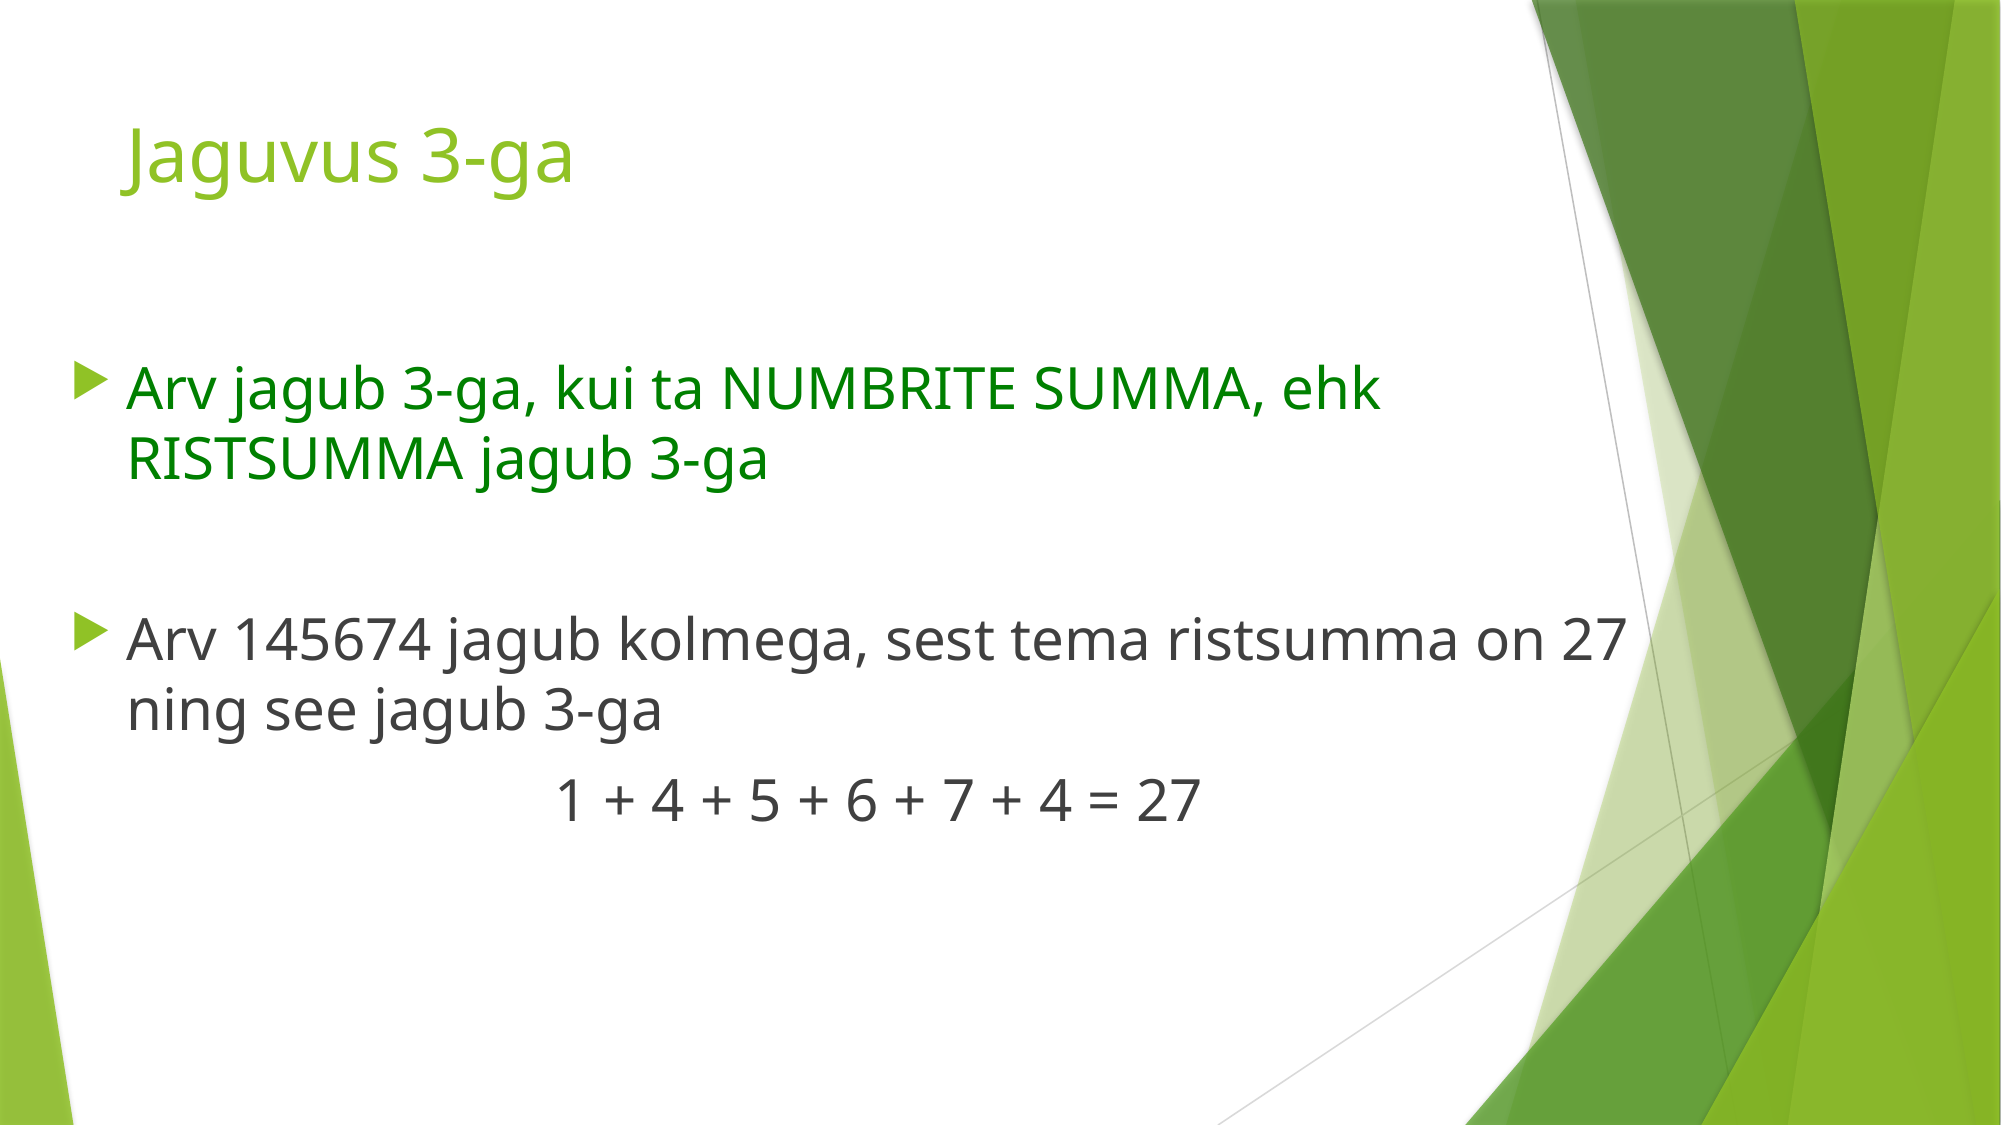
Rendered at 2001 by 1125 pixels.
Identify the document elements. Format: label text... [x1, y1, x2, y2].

list Arv jagub 3-ga, kui ta NUMBRITE SUMMA, ehk RISTSUMMA jagub 3-ga Arv 145674 jagub kolmega, sest tema ristsumma on 27 ning see jagub 3-ga 1 + 4 + 5 + 6 + 7 + 4 = 27 [55, 343, 1704, 1077]
title Jaguvus 3-ga [111, 99, 1522, 317]
